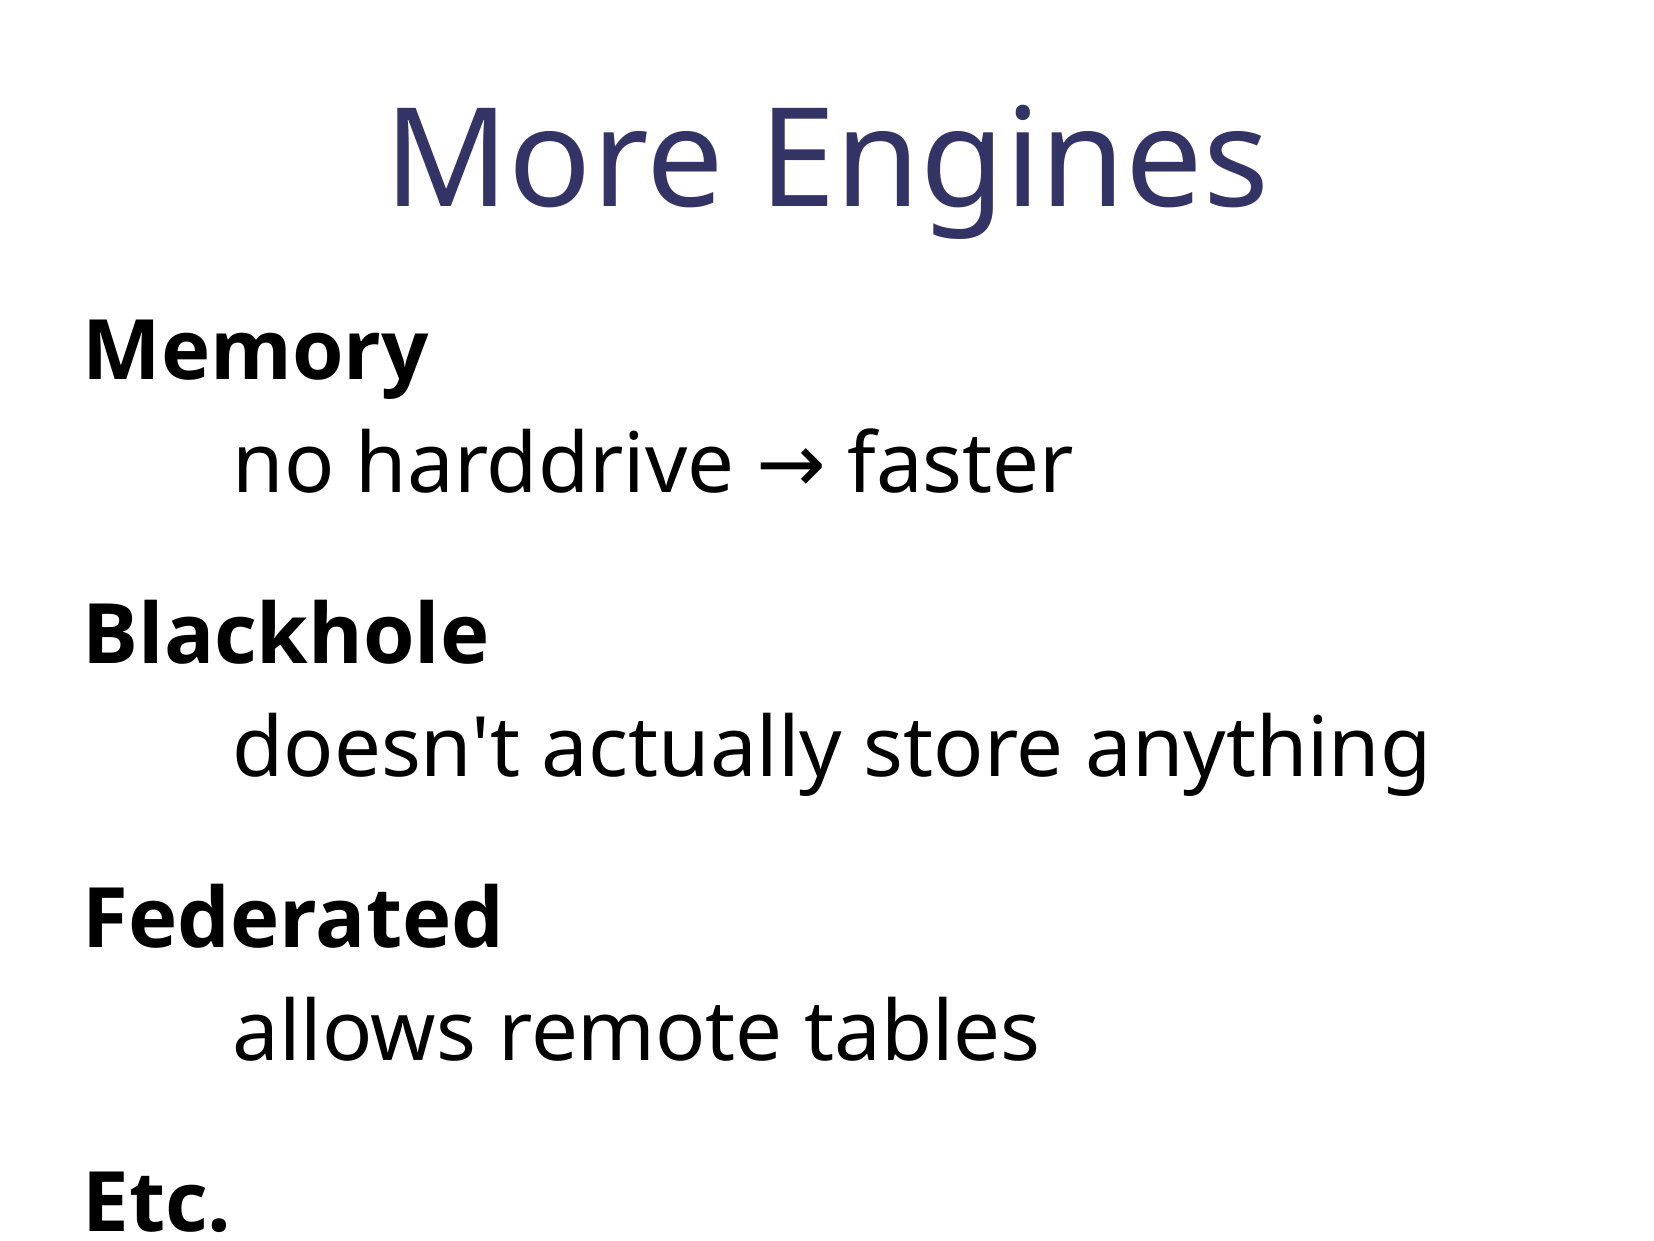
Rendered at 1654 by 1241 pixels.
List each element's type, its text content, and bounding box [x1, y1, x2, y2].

title More Engines [82, 49, 1571, 257]
subtitle Memory no harddrive → faster Blackhole doesn't actually store anything Federated allows remote tables Etc. [82, 290, 1571, 1241]
